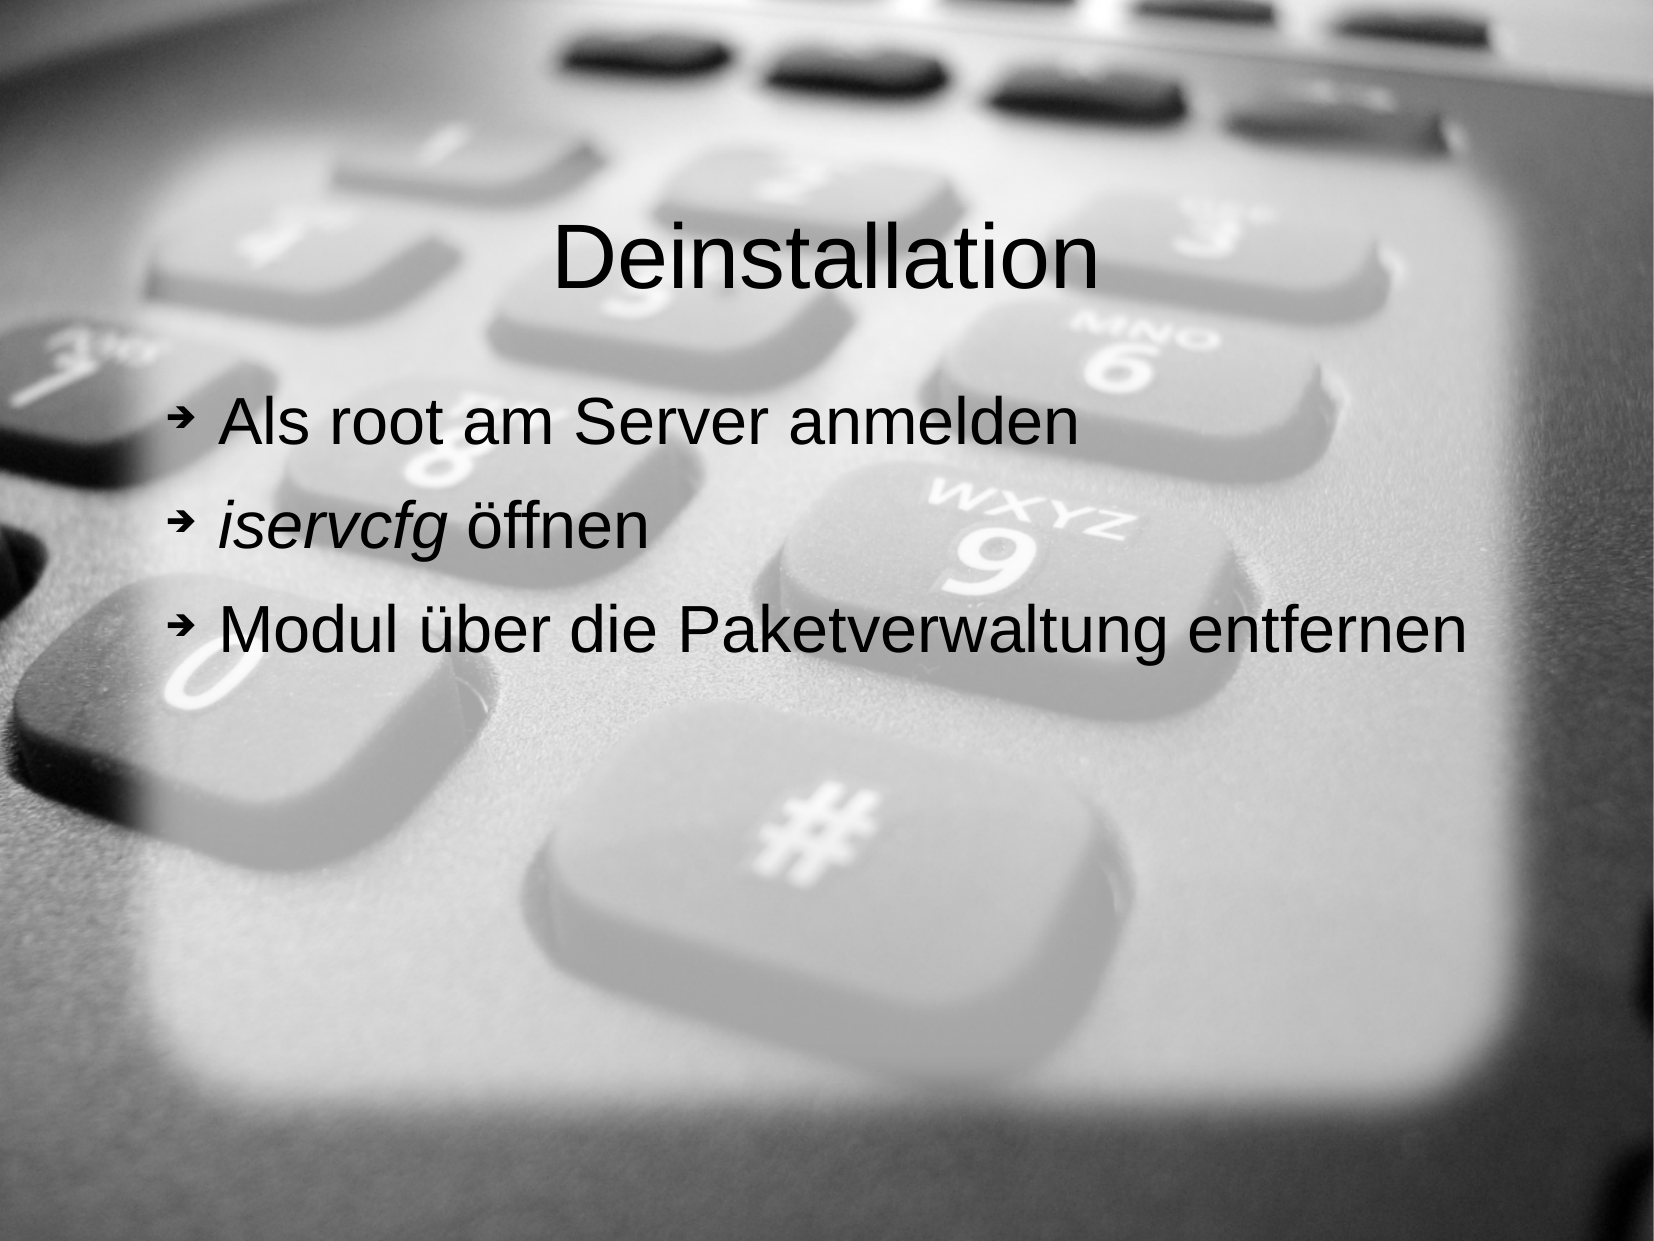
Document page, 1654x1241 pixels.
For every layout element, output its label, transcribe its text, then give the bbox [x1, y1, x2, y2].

list Als root am Server anmelden iservcfg öffnen Modul über die Paketverwaltung entfernen [147, 383, 1506, 1093]
title Deinstallation [147, 153, 1506, 361]
picture [0, 0, 1654, 1241]
